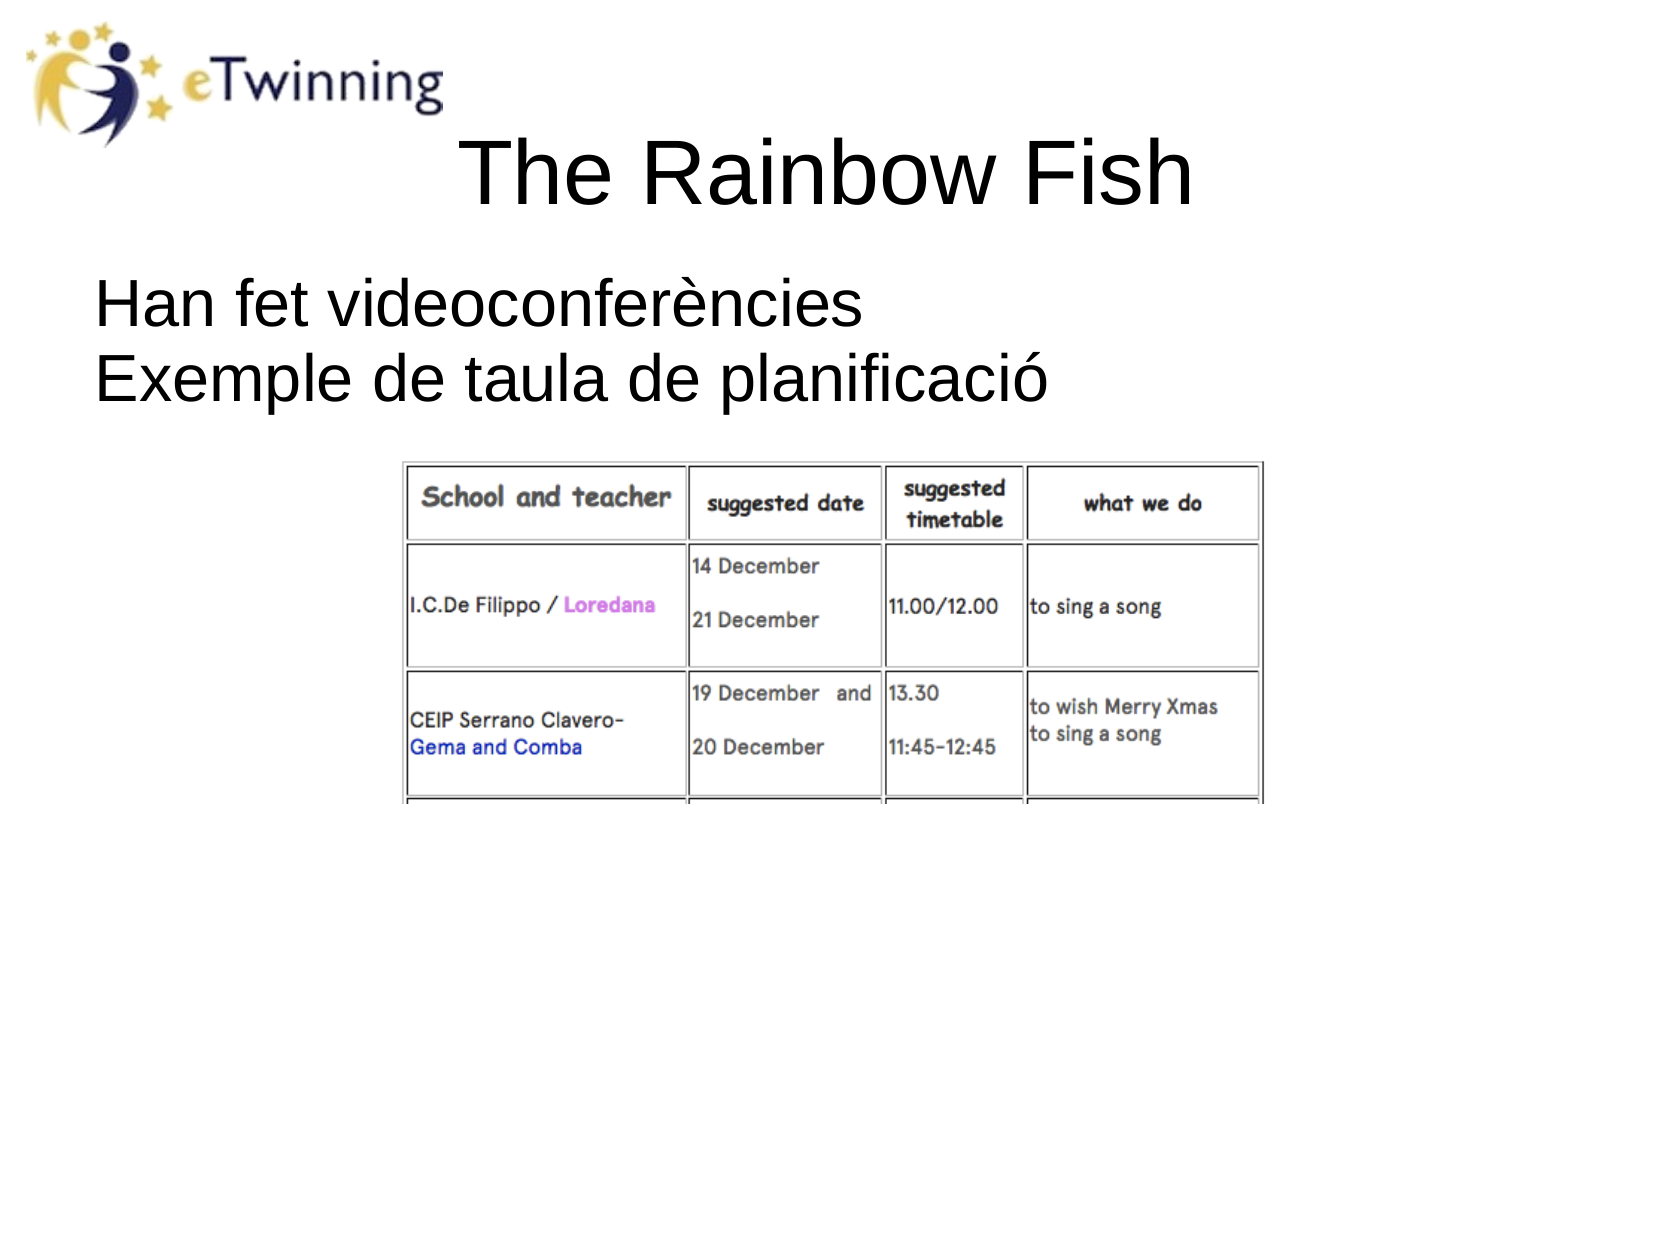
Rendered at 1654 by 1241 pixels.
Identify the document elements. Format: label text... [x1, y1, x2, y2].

subtitle Han fet videoconferències Exemple de taula de planificació [94, 266, 1583, 416]
title The Rainbow Fish [82, 88, 1571, 257]
picture [26, 20, 443, 148]
picture [389, 448, 1276, 804]
